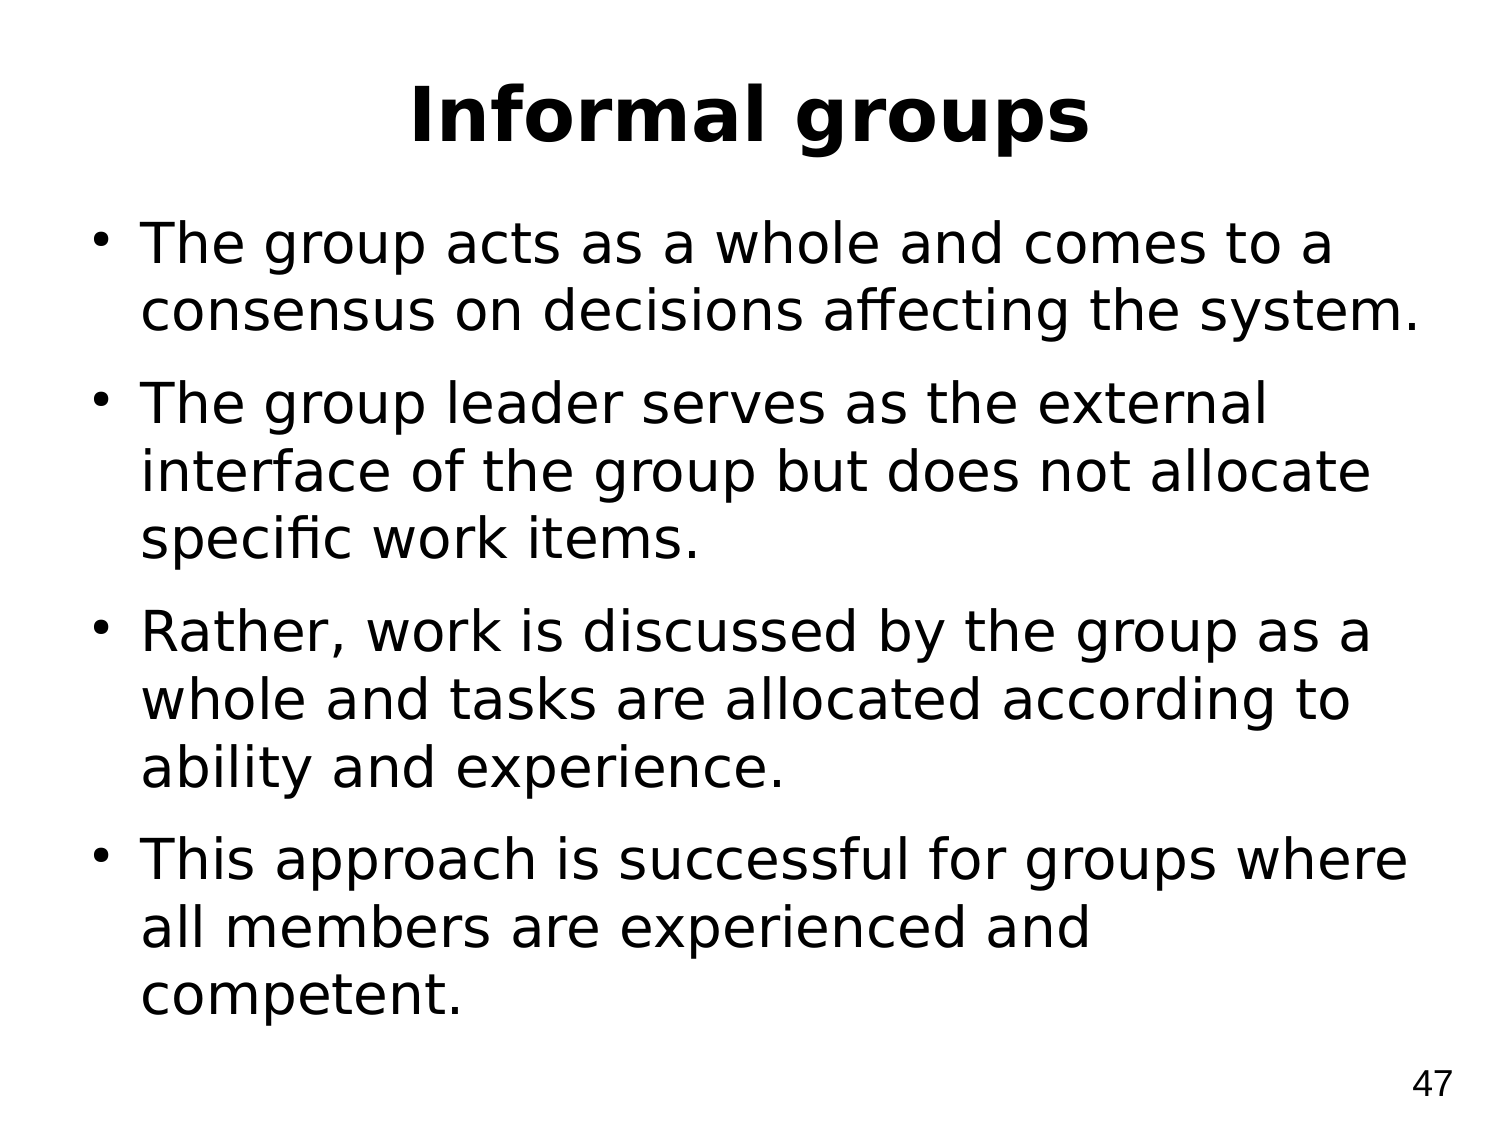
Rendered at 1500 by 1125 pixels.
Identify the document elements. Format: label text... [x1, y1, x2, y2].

list The group acts as a whole and comes to a consensus on decisions affecting the system. The group leader serves as the external interface of the group but does not allocate specific work items. Rather, work is discussed by the group as a whole and tasks are allocated according to ability and experience. This approach is successful for groups where all members are experienced and competent. [75, 206, 1425, 1093]
title Informal groups [75, 44, 1425, 177]
